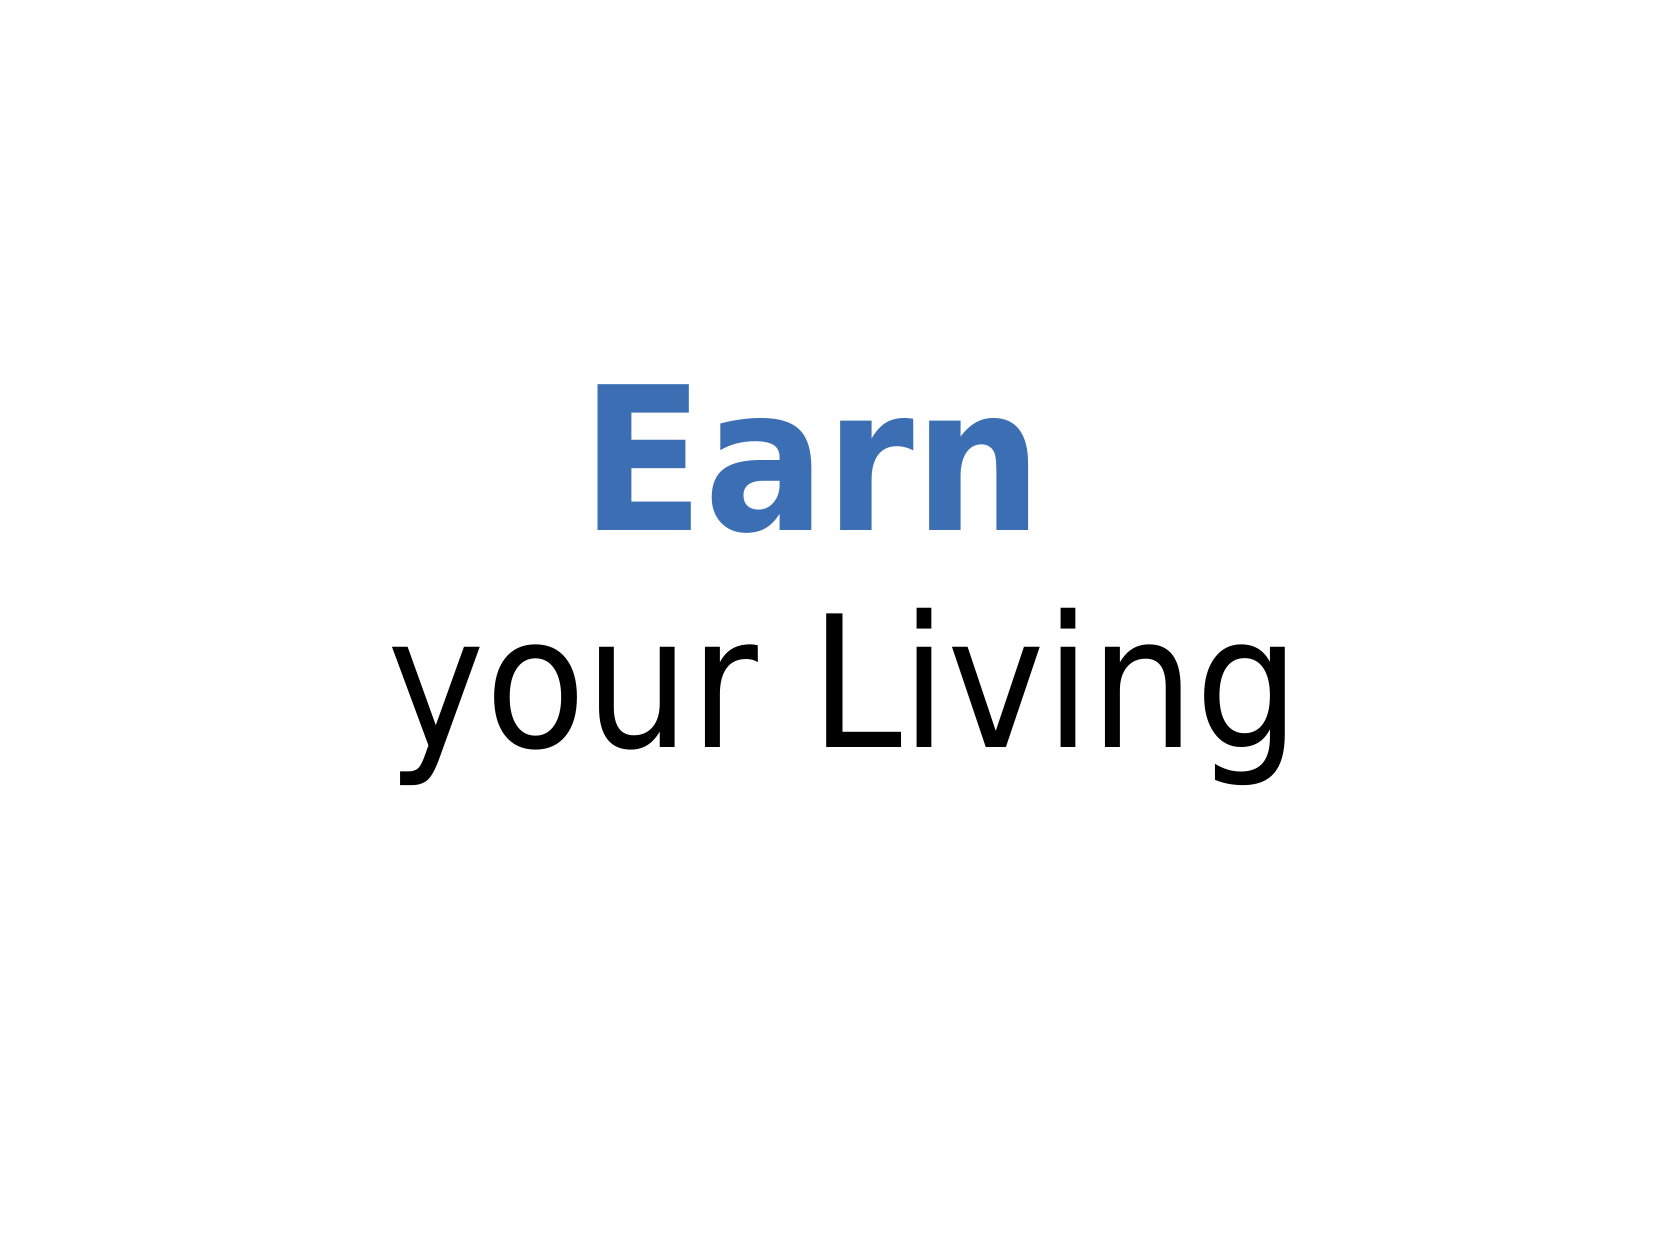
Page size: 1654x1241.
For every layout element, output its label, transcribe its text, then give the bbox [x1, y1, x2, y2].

text_box Earn your Living [150, 337, 1538, 863]
